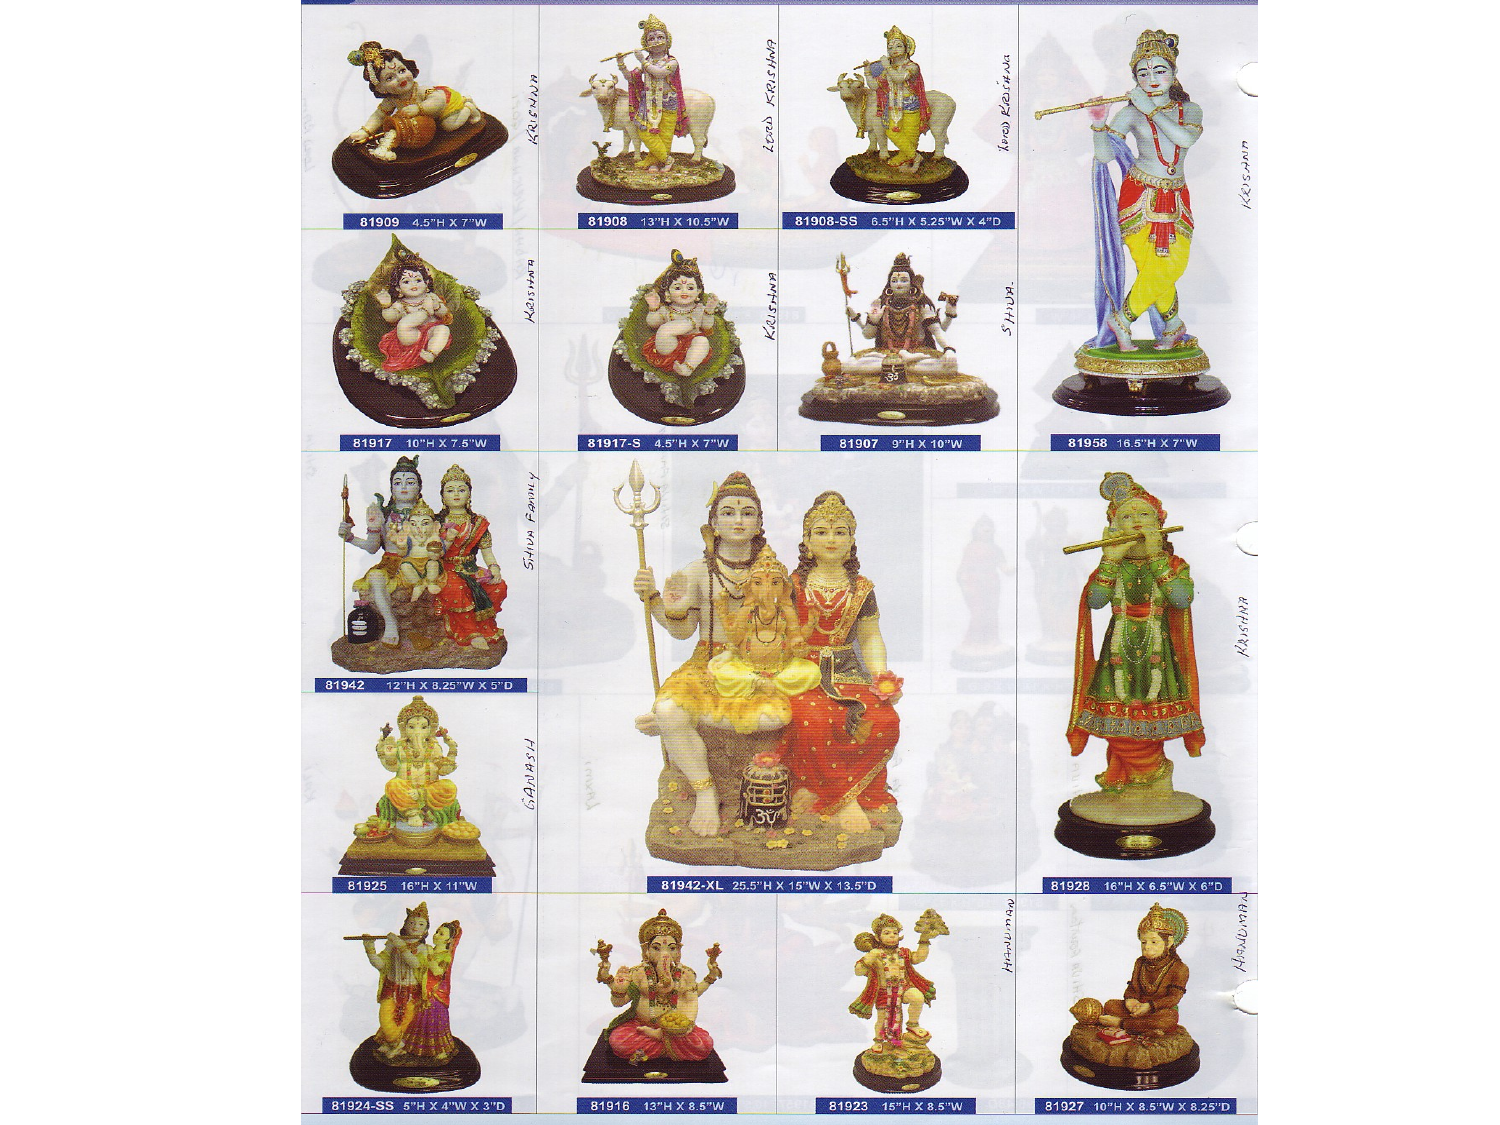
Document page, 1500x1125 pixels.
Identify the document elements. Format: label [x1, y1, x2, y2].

picture [301, 0, 1258, 1125]
